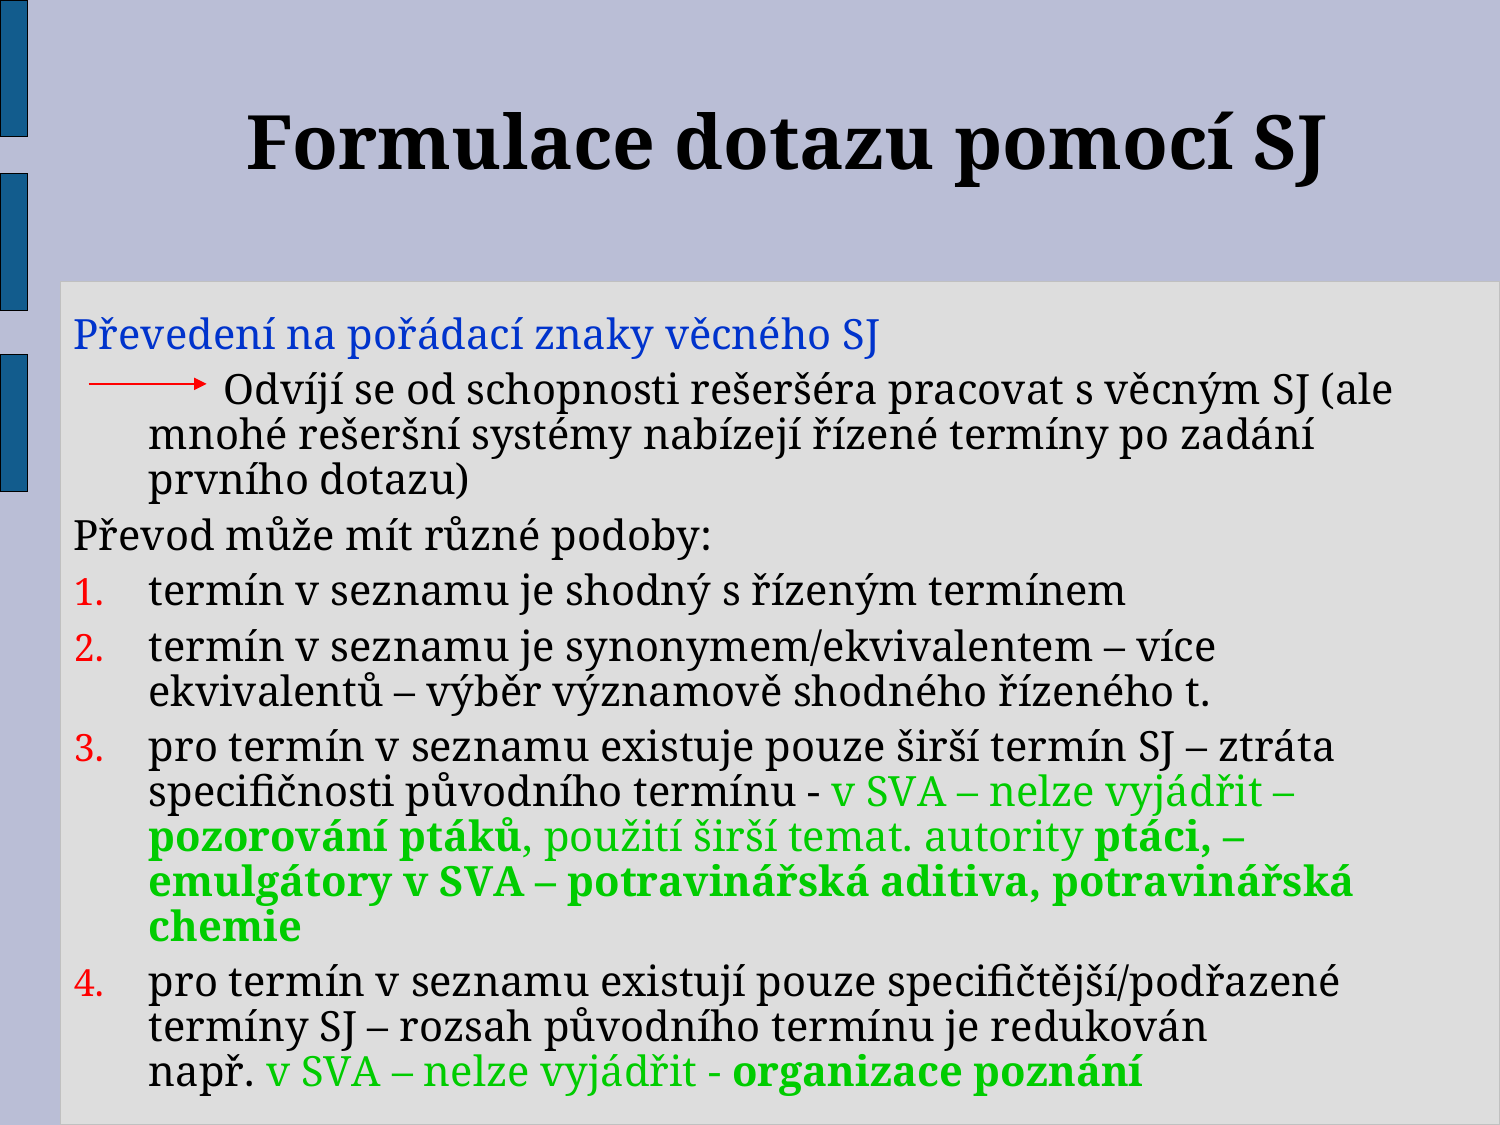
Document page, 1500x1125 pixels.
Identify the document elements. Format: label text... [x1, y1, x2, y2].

title Formulace dotazu pomocí SJ [150, 45, 1426, 234]
list Převedení na pořádací znaky věcného SJ Odvíjí se od schopnosti rešeršéra pracovat s věcným SJ (ale mnohé rešeršní systémy nabízejí řízené termíny po zadání prvního dotazu) Převod může mít různé podoby: termín v seznamu je shodný s řízeným termínem termín v seznamu je synonymem/ekvivalentem – více ekvivalentů – výběr významově shodného řízeného t. pro termín v seznamu existuje pouze širší termín SJ – ztráta specifičnosti původního termínu - v SVA – nelze vyjádřit – pozorování ptáků, použití širší temat. autority ptáci, – emulgátory v SVA – potravinářská aditiva, potravinářská chemie pro termín v seznamu existují pouze specifičtější/podřazené termíny SJ – rozsah původního termínu je redukován např. v SVA – nelze vyjádřit - organizace poznání [59, 305, 1418, 1125]
